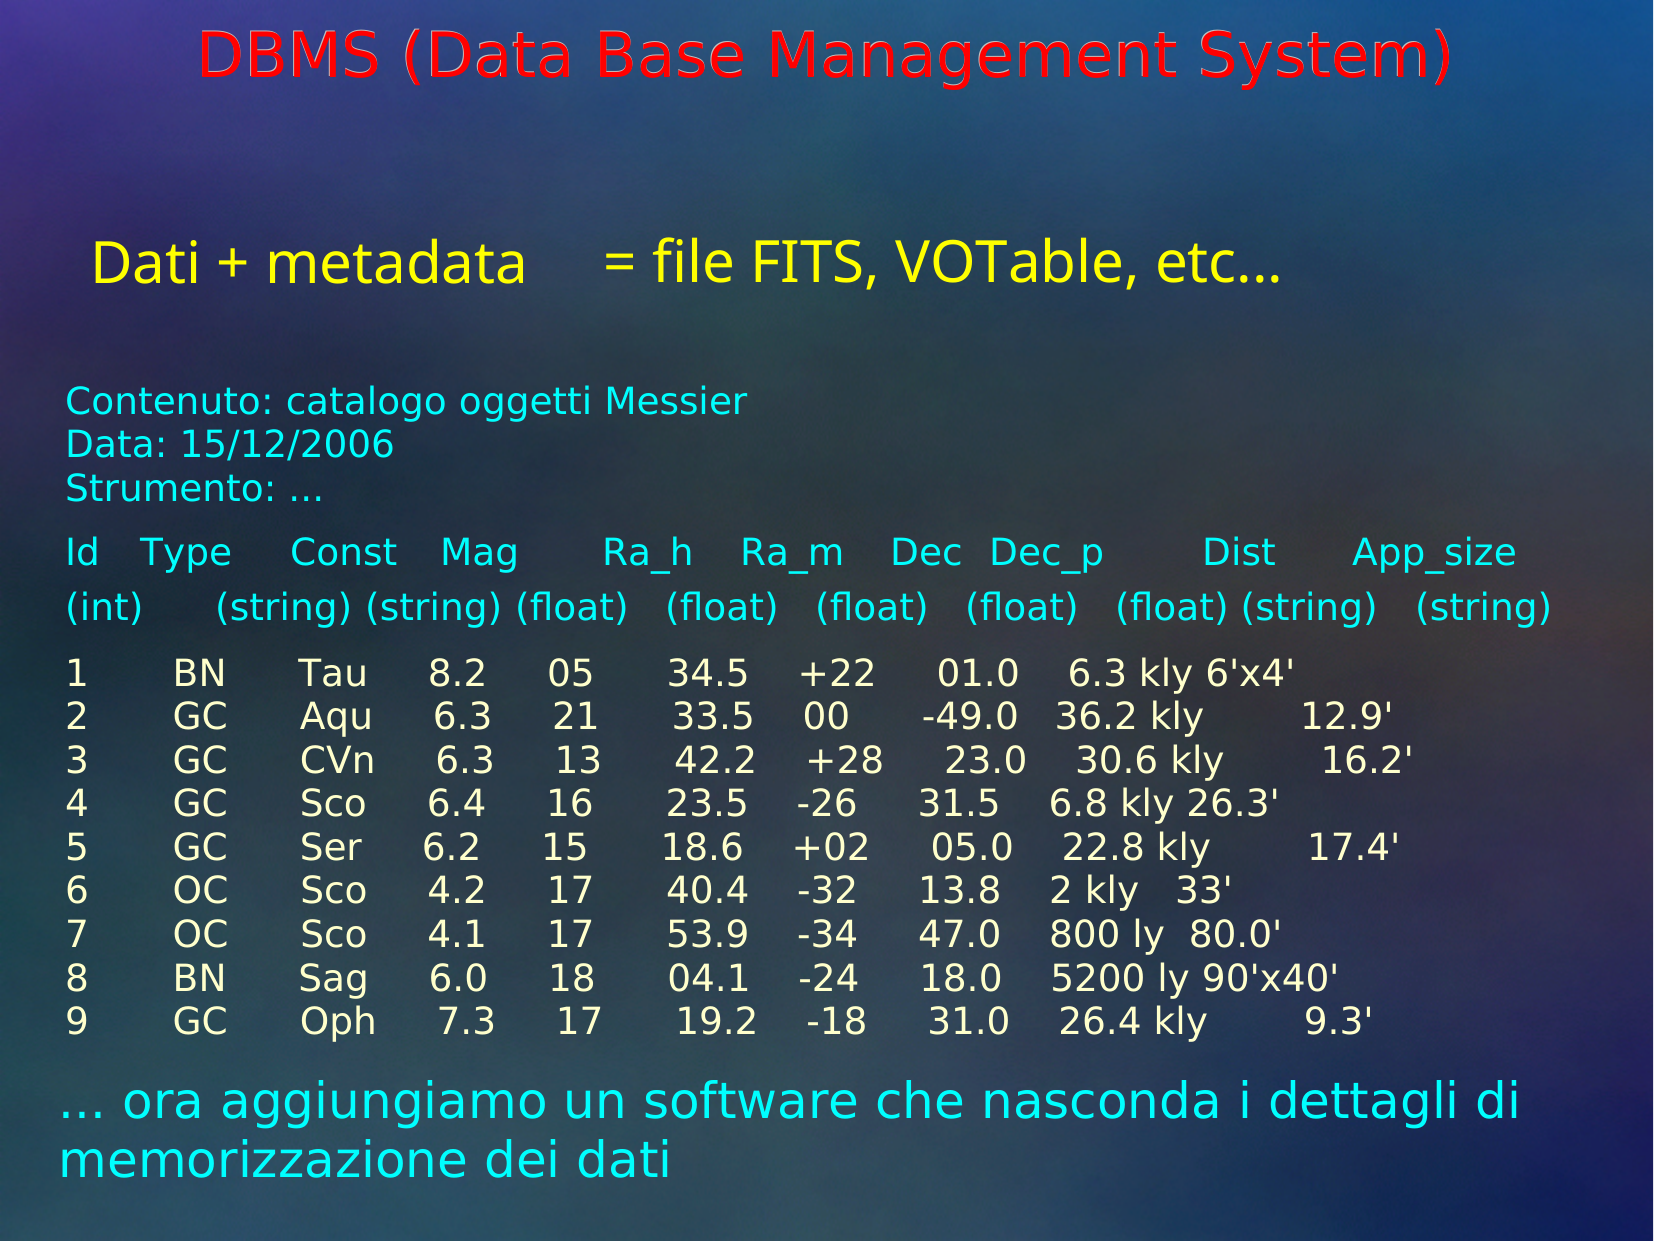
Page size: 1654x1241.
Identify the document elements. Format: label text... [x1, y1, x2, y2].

text_box (int) (string) (string) (float) (float) (float) (float) (float) (string) (string) [65, 570, 1638, 646]
text_box Id Type Const Mag Ra_h Ra_m Dec Dec_p Dist App_size [65, 520, 1638, 570]
text_box Contenuto: catalogo oggetti Messier Data: 15/12/2006 Strumento: ... [65, 379, 795, 511]
text_box Dati + metadata [54, 220, 588, 342]
text_box ... ora aggiungiamo un software che nasconda i dettagli di memorizzazione dei dati [58, 1072, 1638, 1229]
text_box = file FITS, VOTable, etc... [588, 220, 1413, 342]
text_box 1 BN Tau 8.2 05 34.5 +22 01.0 6.3 kly 6'x4' 2 GC Aqu 6.3 21 33.5 00 -49.0 36.2 kly 12.9' 3 GC CVn 6.3 13 42.2 +28 23.0 30.6 kly 16.2' 4 GC Sco 6.4 16 23.5 -26 31.5 6.8 kly 26.3' 5 GC Ser 6.2 15 18.6 +02 05.0 22.8 kly 17.4' 6 OC Sco 4.2 17 40.4 -32 13.8 2 kly 33' 7 OC Sco 4.1 17 53.9 -34 47.0 800 ly 80.0' 8 BN Sag 6.0 18 04.1 -24 18.0 5200 ly 90'x40' 9 GC Oph 7.3 17 19.2 -18 31.0 26.4 kly 9.3' [65, 651, 1618, 1072]
picture [0, 0, 1654, 1241]
